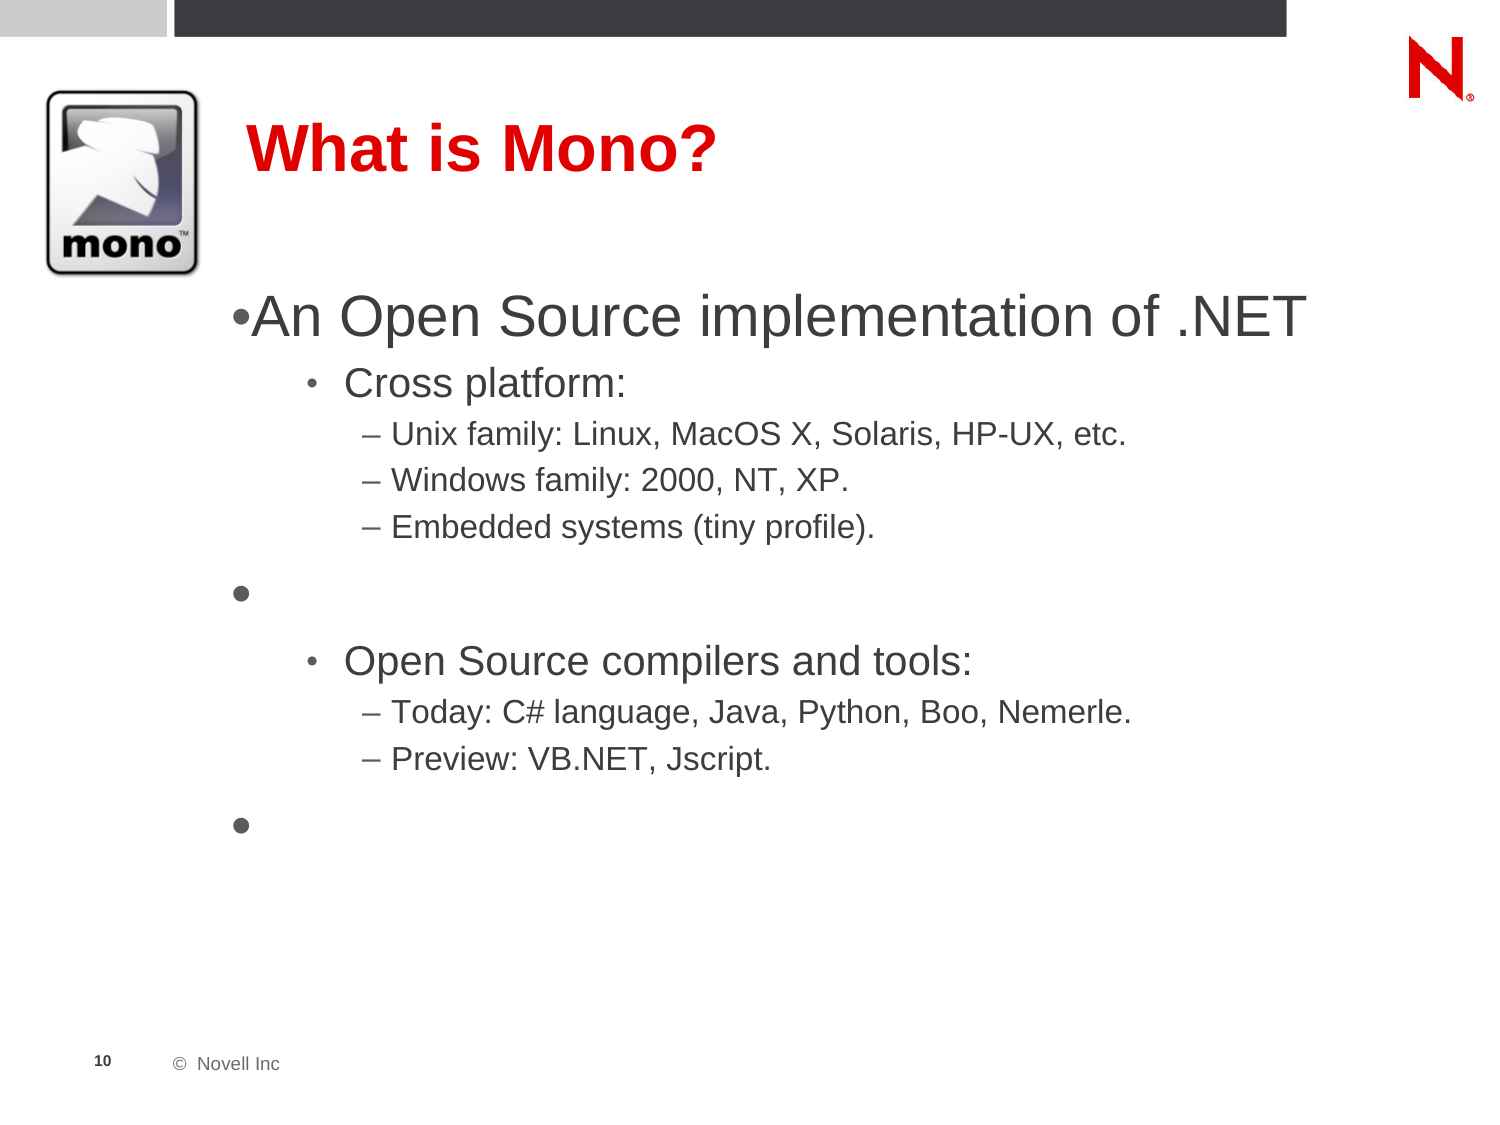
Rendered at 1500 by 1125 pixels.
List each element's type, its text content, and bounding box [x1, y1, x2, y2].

list An Open Source implementation of .NET Cross platform: Unix family: Linux, MacOS X, Solaris, HP-UX, etc. Windows family: 2000, NT, XP. Embedded systems (tiny profile). Open Source compilers and tools: Today: C# language, Java, Python, Boo, Nemerle. Preview: VB.NET, Jscript. [231, 267, 1444, 1050]
picture [44, 88, 202, 279]
title What is Mono? [246, 68, 1409, 231]
picture [1404, 32, 1477, 105]
